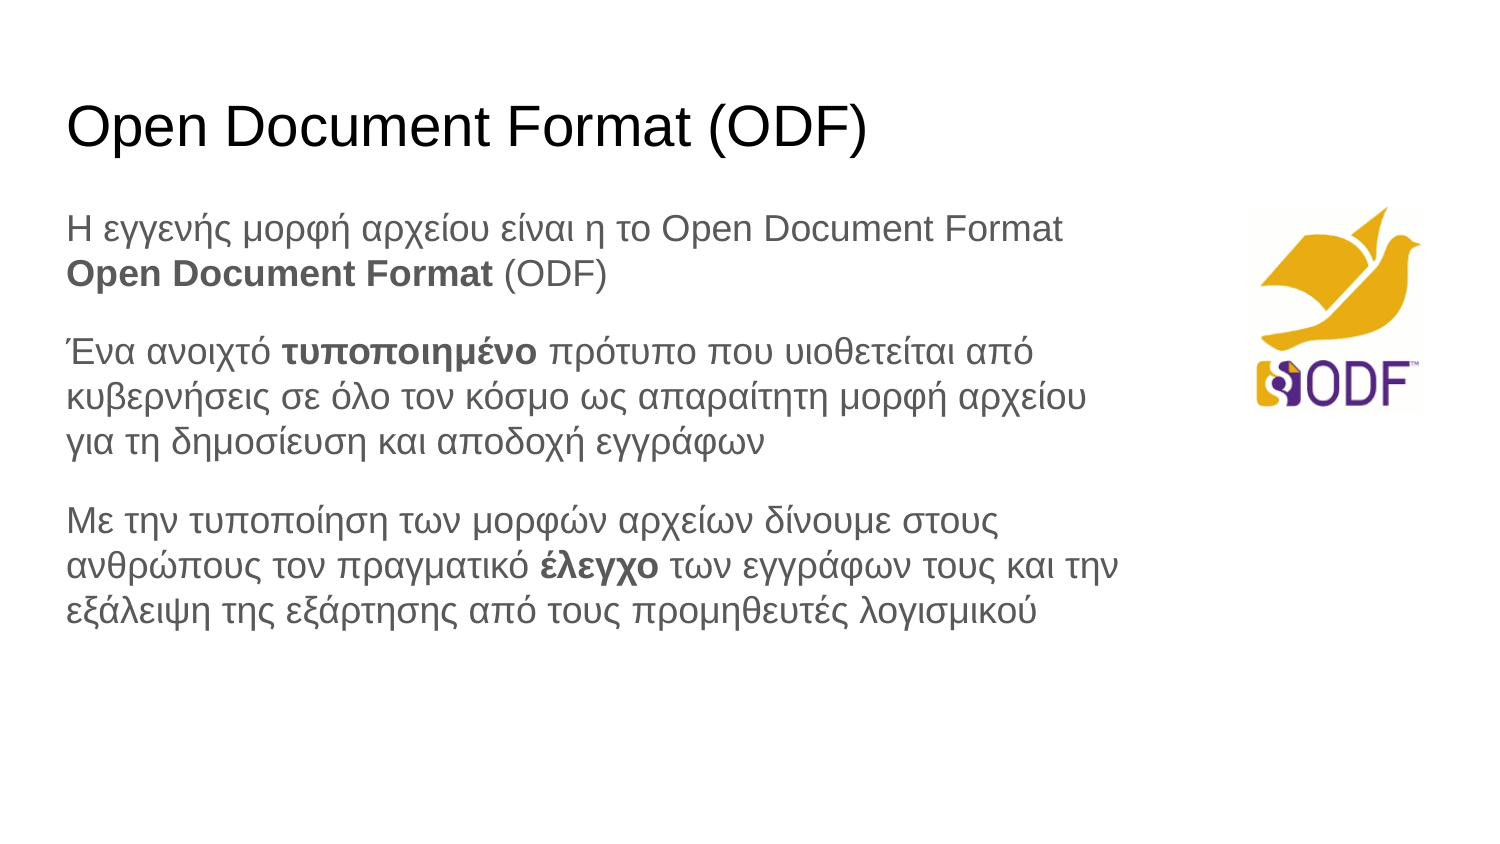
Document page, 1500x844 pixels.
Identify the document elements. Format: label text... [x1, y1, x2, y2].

list Η εγγενής μορφή αρχείου είναι η το Open Document Format Open Document Format (ODF) Ένα ανοιχτό τυποποιημένο πρότυπο που υιοθετείται από κυβερνήσεις σε όλο τον κόσμο ως απαραίτητη μορφή αρχείου για τη δημοσίευση και αποδοχή εγγράφων Με την τυποποίηση των μορφών αρχείων δίνουμε στους ανθρώπους τον πραγματικό έλεγχο των εγγράφων τους και την εξάλειψη της εξάρτησης από τους προμηθευτές λογισμικού [51, 189, 1159, 750]
title Open Document Format (ODF) [51, 72, 1449, 167]
picture [1250, 206, 1423, 413]
